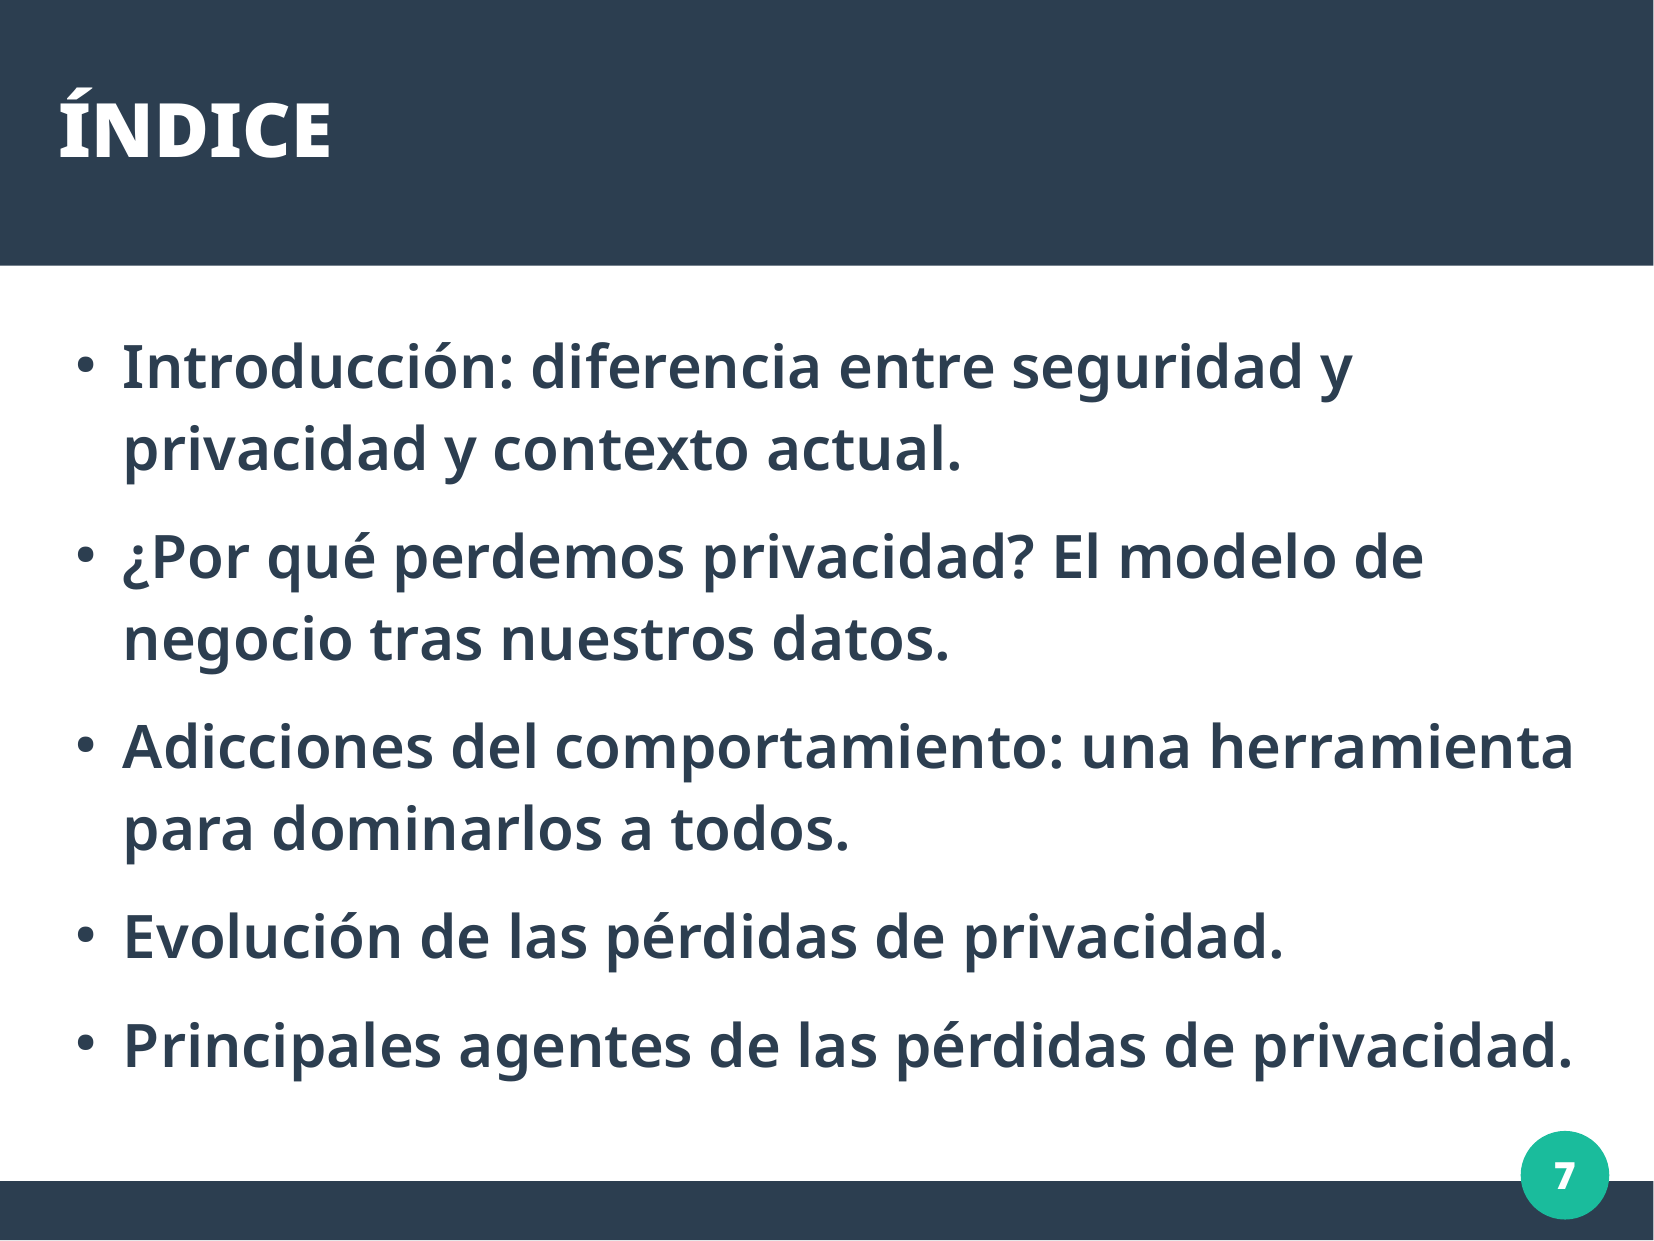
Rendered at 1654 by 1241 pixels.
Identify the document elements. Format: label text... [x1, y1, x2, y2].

list Introducción: diferencia entre seguridad y privacidad y contexto actual. ¿Por qué perdemos privacidad? El modelo de negocio tras nuestros datos. Adicciones del comportamiento: una herramienta para dominarlos a todos. Evolución de las pérdidas de privacidad. Principales agentes de las pérdidas de privacidad. [59, 324, 1595, 1152]
title ÍNDICE [59, 49, 1595, 207]
